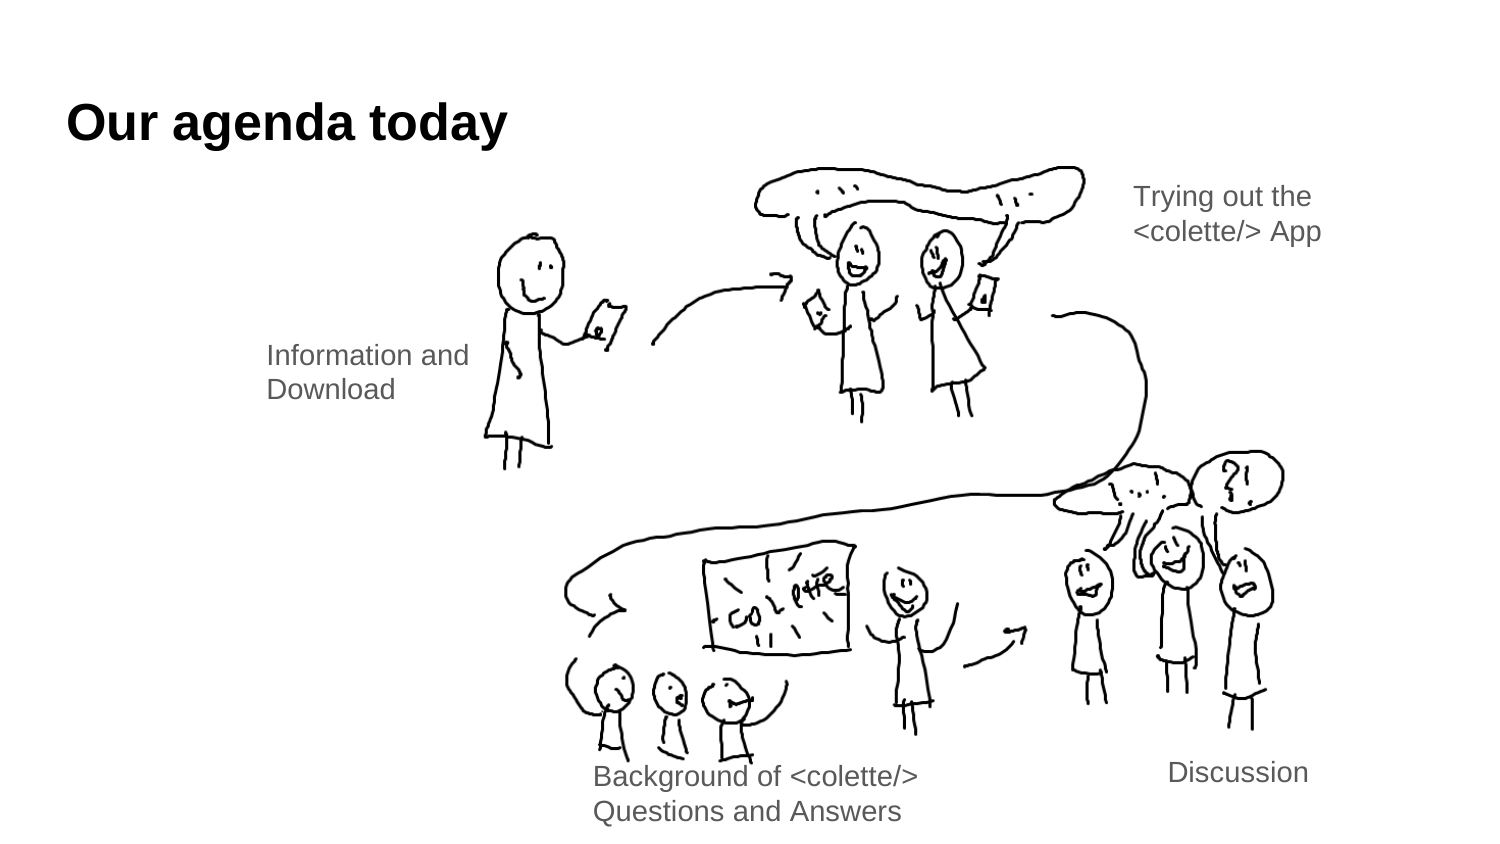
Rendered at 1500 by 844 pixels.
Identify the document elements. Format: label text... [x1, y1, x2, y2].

text_box Discussion [1152, 738, 1475, 805]
picture [395, 166, 1314, 794]
text_box Background of <colette/> Questions and Answers [577, 742, 1132, 844]
text_box Information and Download [251, 320, 508, 422]
title Our agenda today [51, 72, 1449, 167]
text_box Trying out the <colette/> App [1118, 162, 1375, 264]
